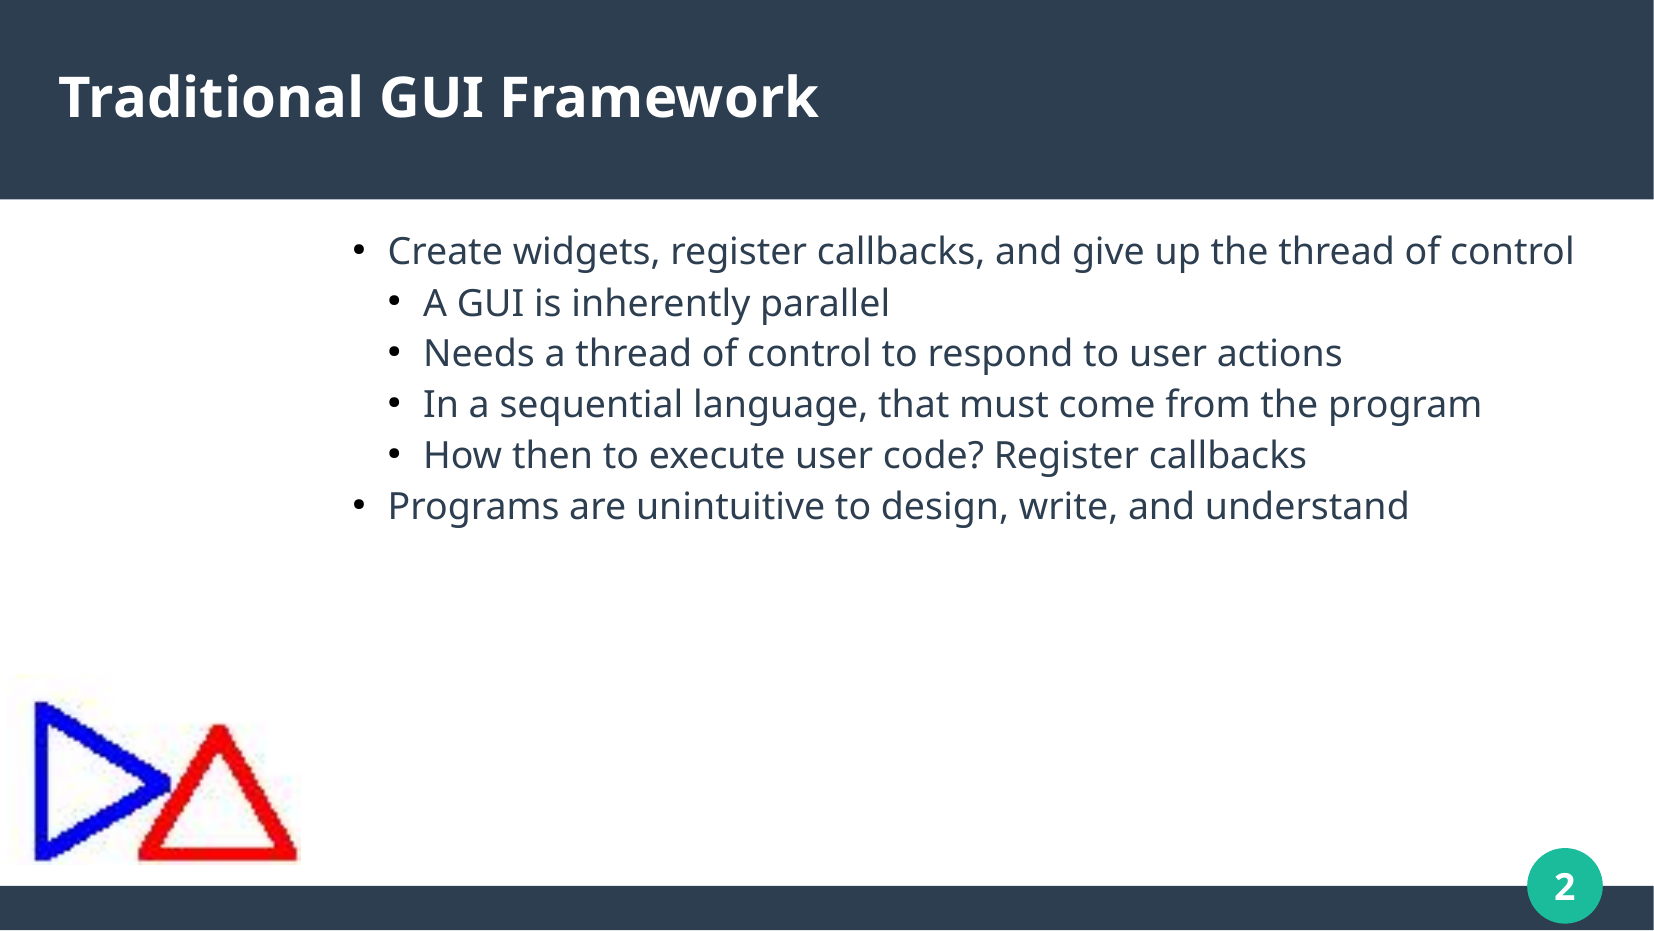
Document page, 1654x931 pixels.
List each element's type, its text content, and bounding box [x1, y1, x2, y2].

picture [7, 674, 301, 865]
text_box Create widgets, register callbacks, and give up the thread of control A GUI is inherently parallel Needs a thread of control to respond to user actions In a sequential language, that must come from the program How then to execute user code? Register callbacks Programs are unintuitive to design, write, and understand [337, 217, 1591, 539]
title Traditional GUI Framework [59, 37, 1595, 156]
